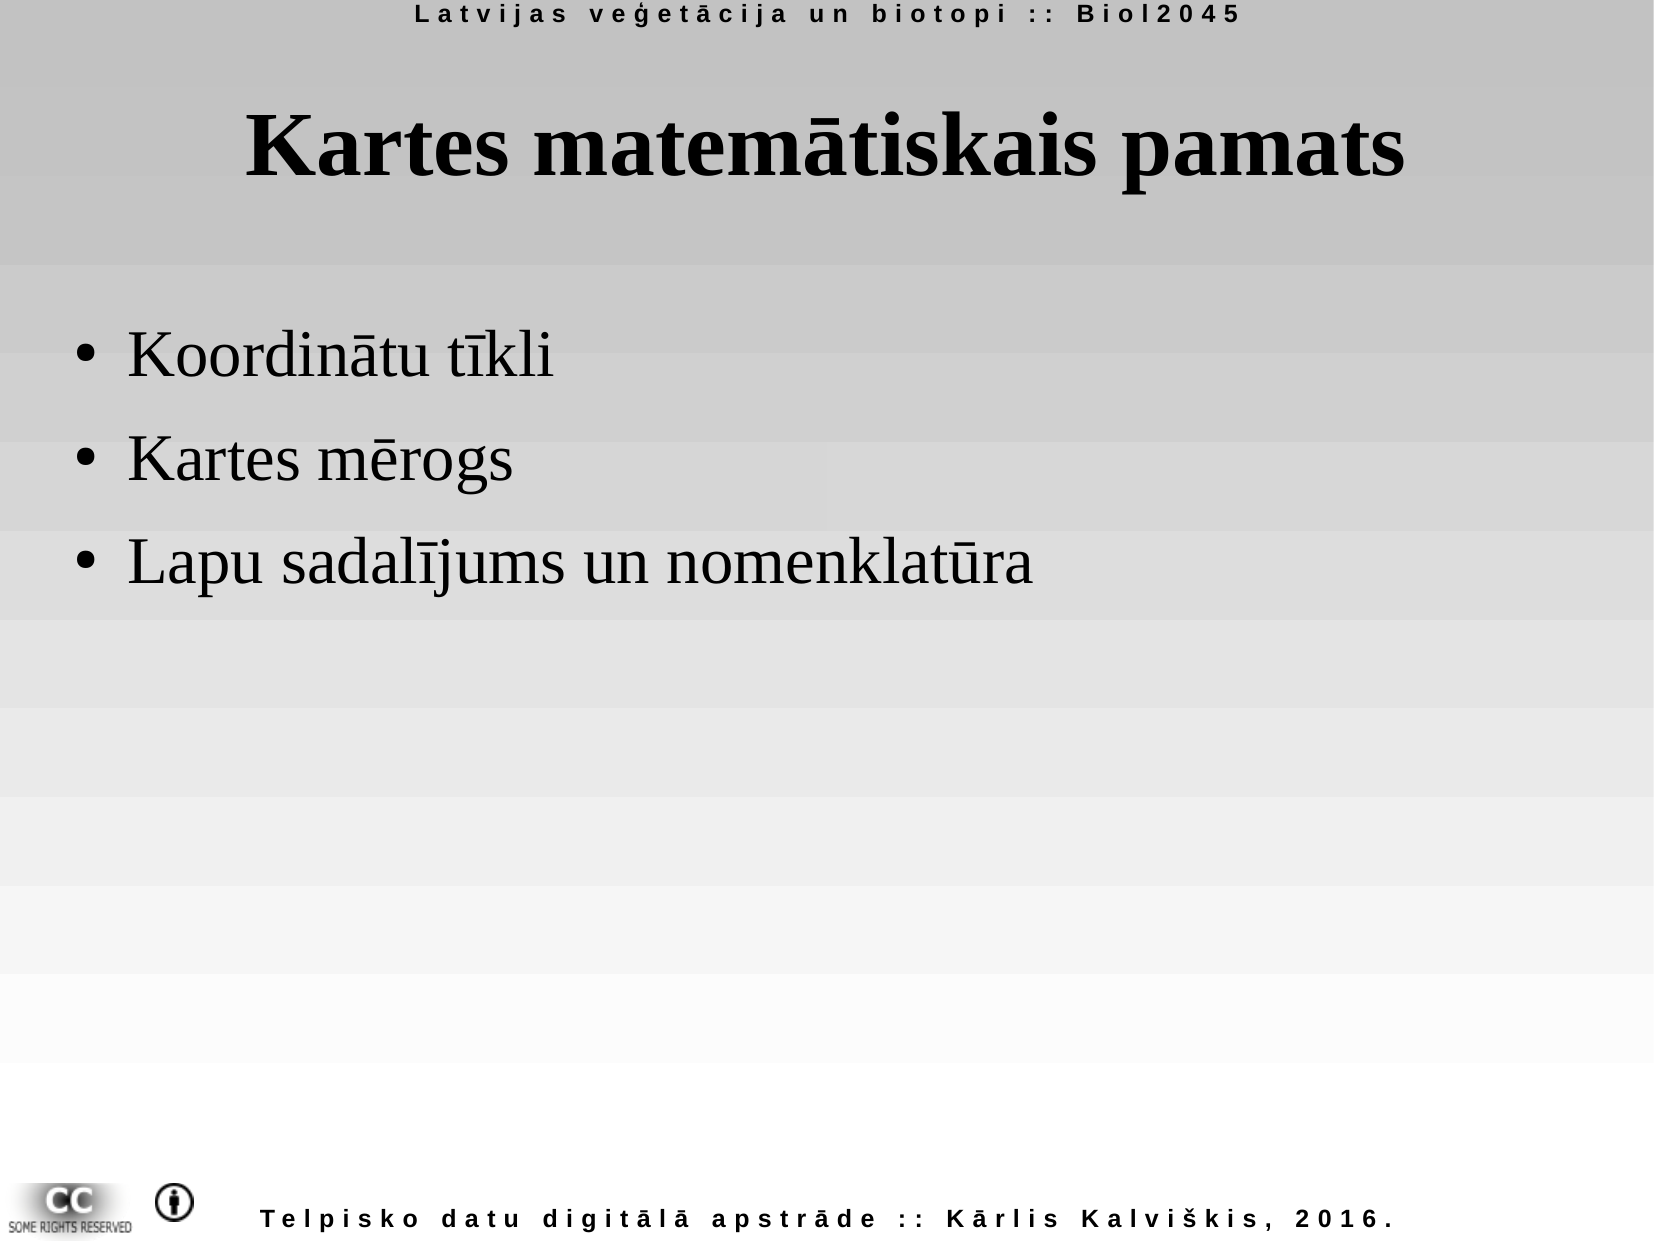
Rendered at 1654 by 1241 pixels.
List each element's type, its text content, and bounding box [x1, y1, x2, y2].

list Koordinātu tīkli Kartes mērogs Lapu sadalījums un nomenklatūra [56, 317, 1600, 1175]
title Kartes matemātiskais pamats [0, 1, 1654, 287]
picture [0, 287, 1654, 1241]
